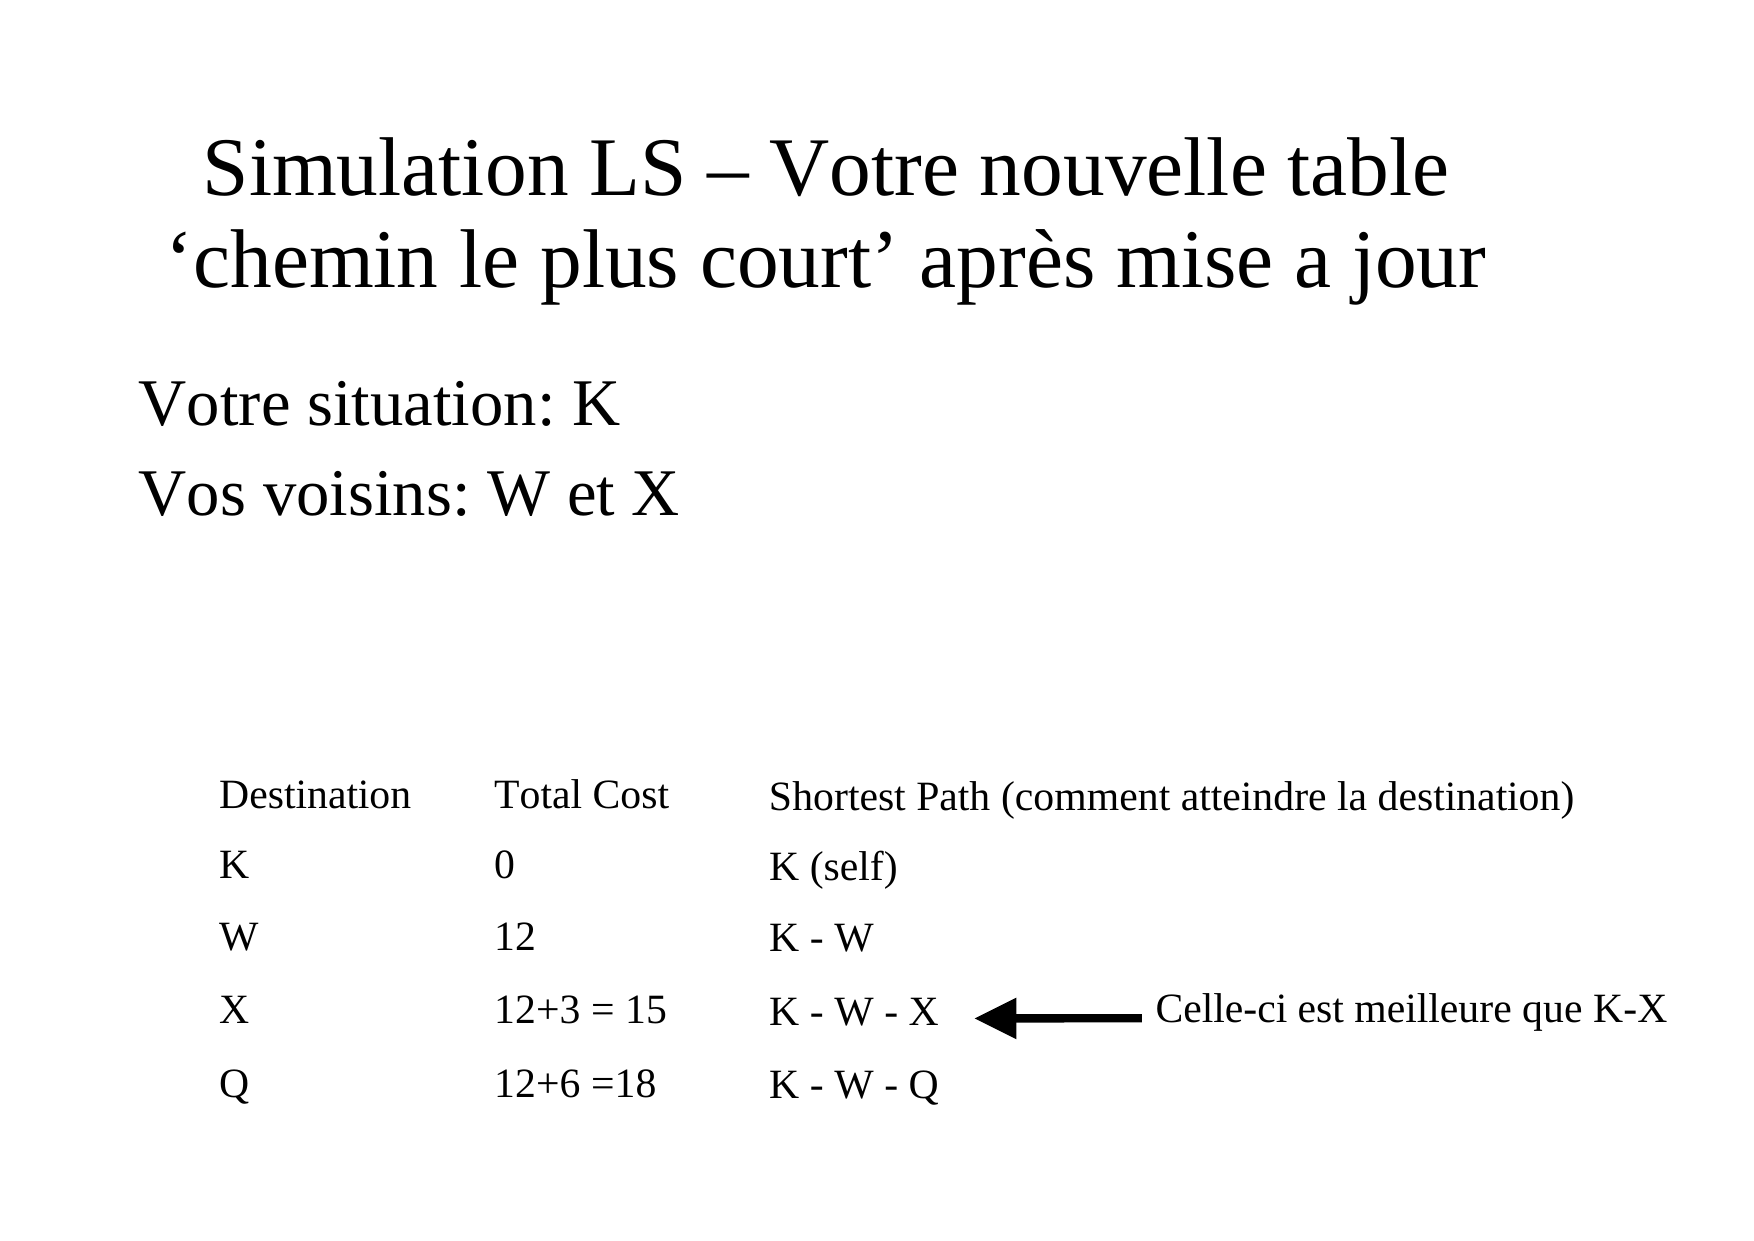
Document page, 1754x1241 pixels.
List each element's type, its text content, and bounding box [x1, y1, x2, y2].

text_box Total Cost [479, 763, 755, 826]
text_box 12+3 = 15 [479, 978, 755, 1041]
text_box X [204, 978, 479, 1041]
text_box Q [204, 1052, 479, 1115]
text_box 0 [479, 833, 755, 896]
text_box Destination [204, 763, 479, 826]
text_box W [204, 905, 479, 968]
text_box K - W [754, 907, 1030, 969]
text_box K [204, 833, 479, 896]
text_box K - W - Q [754, 1053, 1030, 1116]
text_box K (self) [754, 835, 1030, 898]
text_box 12+6 =18 [479, 1052, 755, 1115]
text_box Shortest Path (comment atteindre la destination) [754, 765, 1654, 828]
text_box 12 [479, 905, 755, 968]
text_box Celle-ci est meilleure que K-X [1140, 977, 1704, 1039]
text_box K - W - X [754, 980, 1030, 1043]
